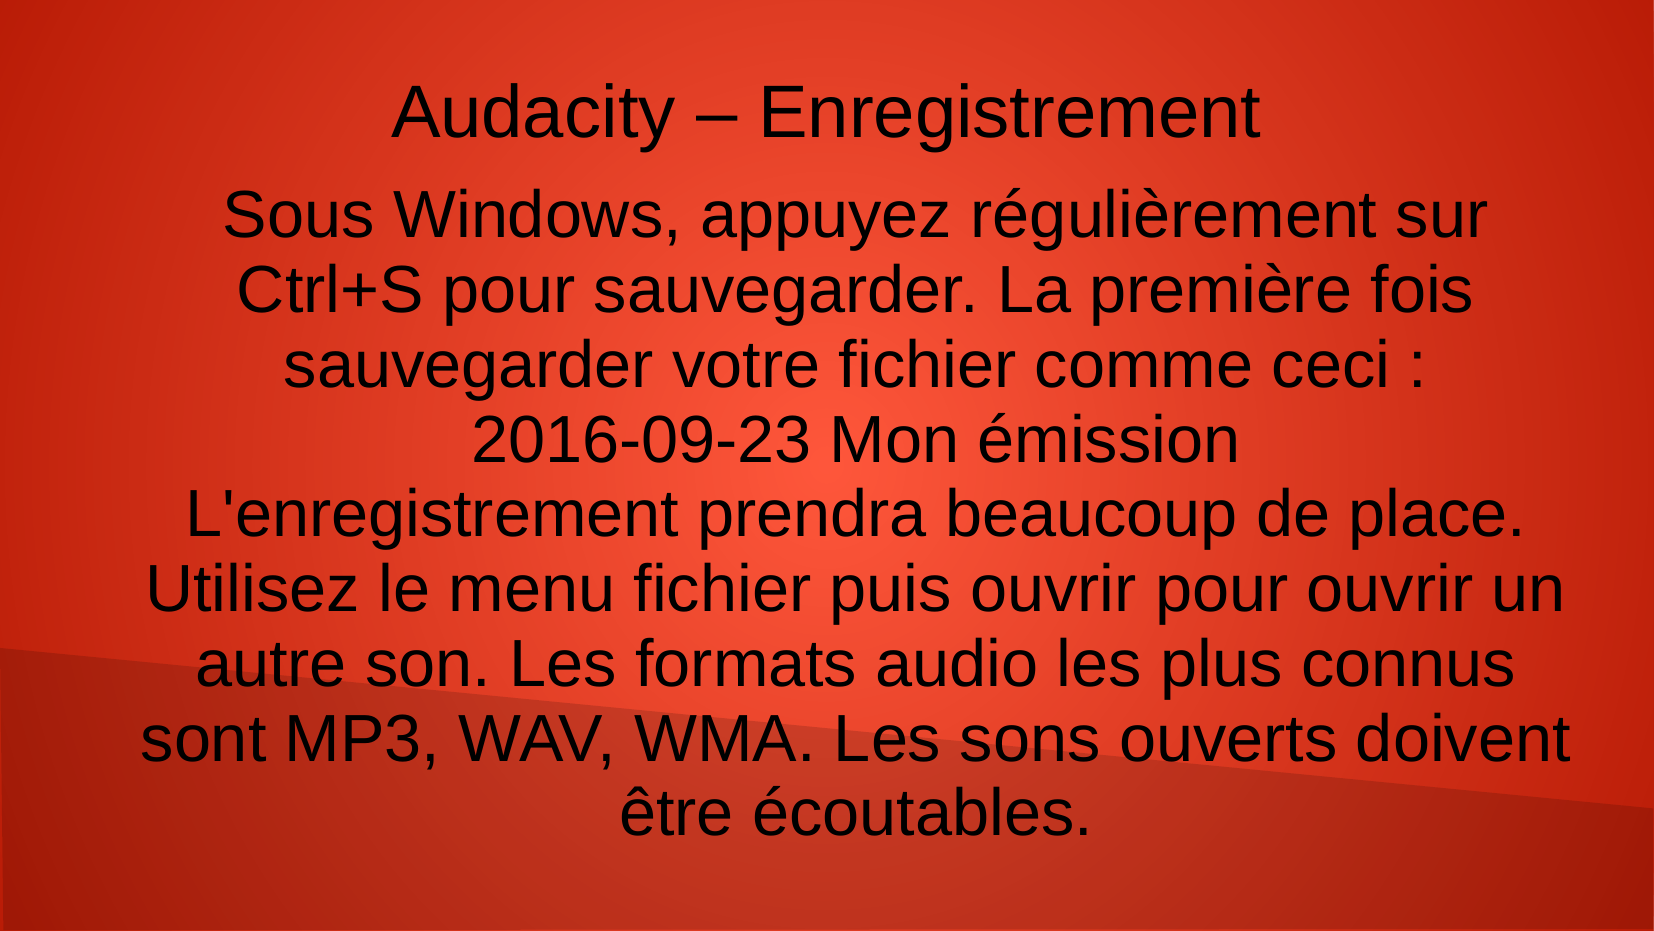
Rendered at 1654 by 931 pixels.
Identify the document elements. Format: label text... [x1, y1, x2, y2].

subtitle Sous Windows, appuyez régulièrement sur Ctrl+S pour sauvegarder. La première fois sauvegarder votre fichier comme ceci : 2016-09-23 Mon émission L'enregistrement prendra beaucoup de place. Utilisez le menu fichier puis ouvrir pour ouvrir un autre son. Les formats audio les plus connus sont MP3, WAV, WMA. Les sons ouverts doivent être écoutables. [129, 177, 1583, 851]
title Audacity – Enregistrement [82, 35, 1571, 189]
